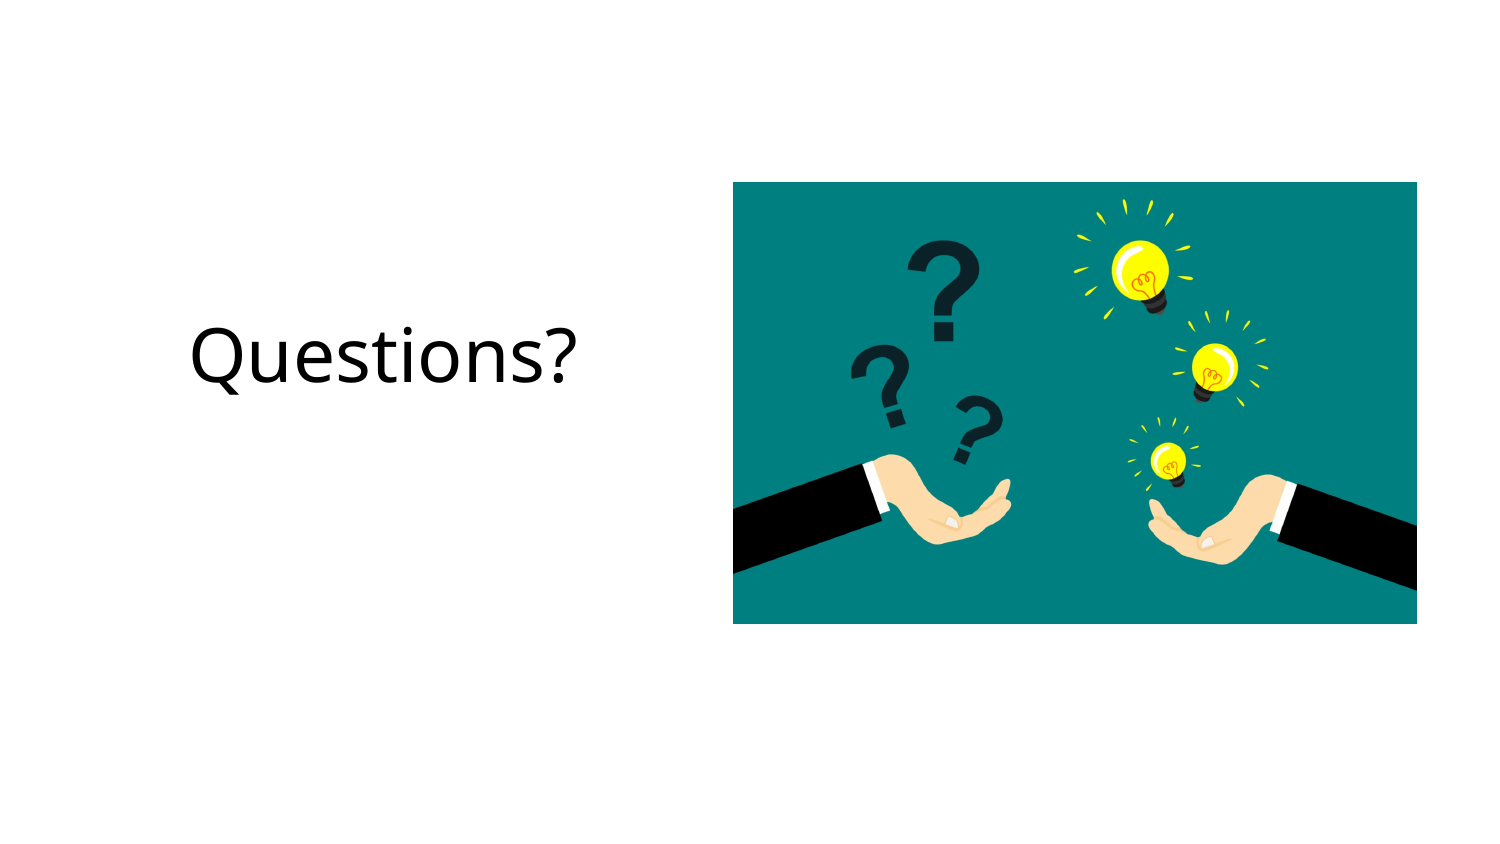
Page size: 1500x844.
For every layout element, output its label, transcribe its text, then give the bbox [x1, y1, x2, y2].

title Questions? [51, 48, 735, 717]
picture [733, 183, 1417, 624]
